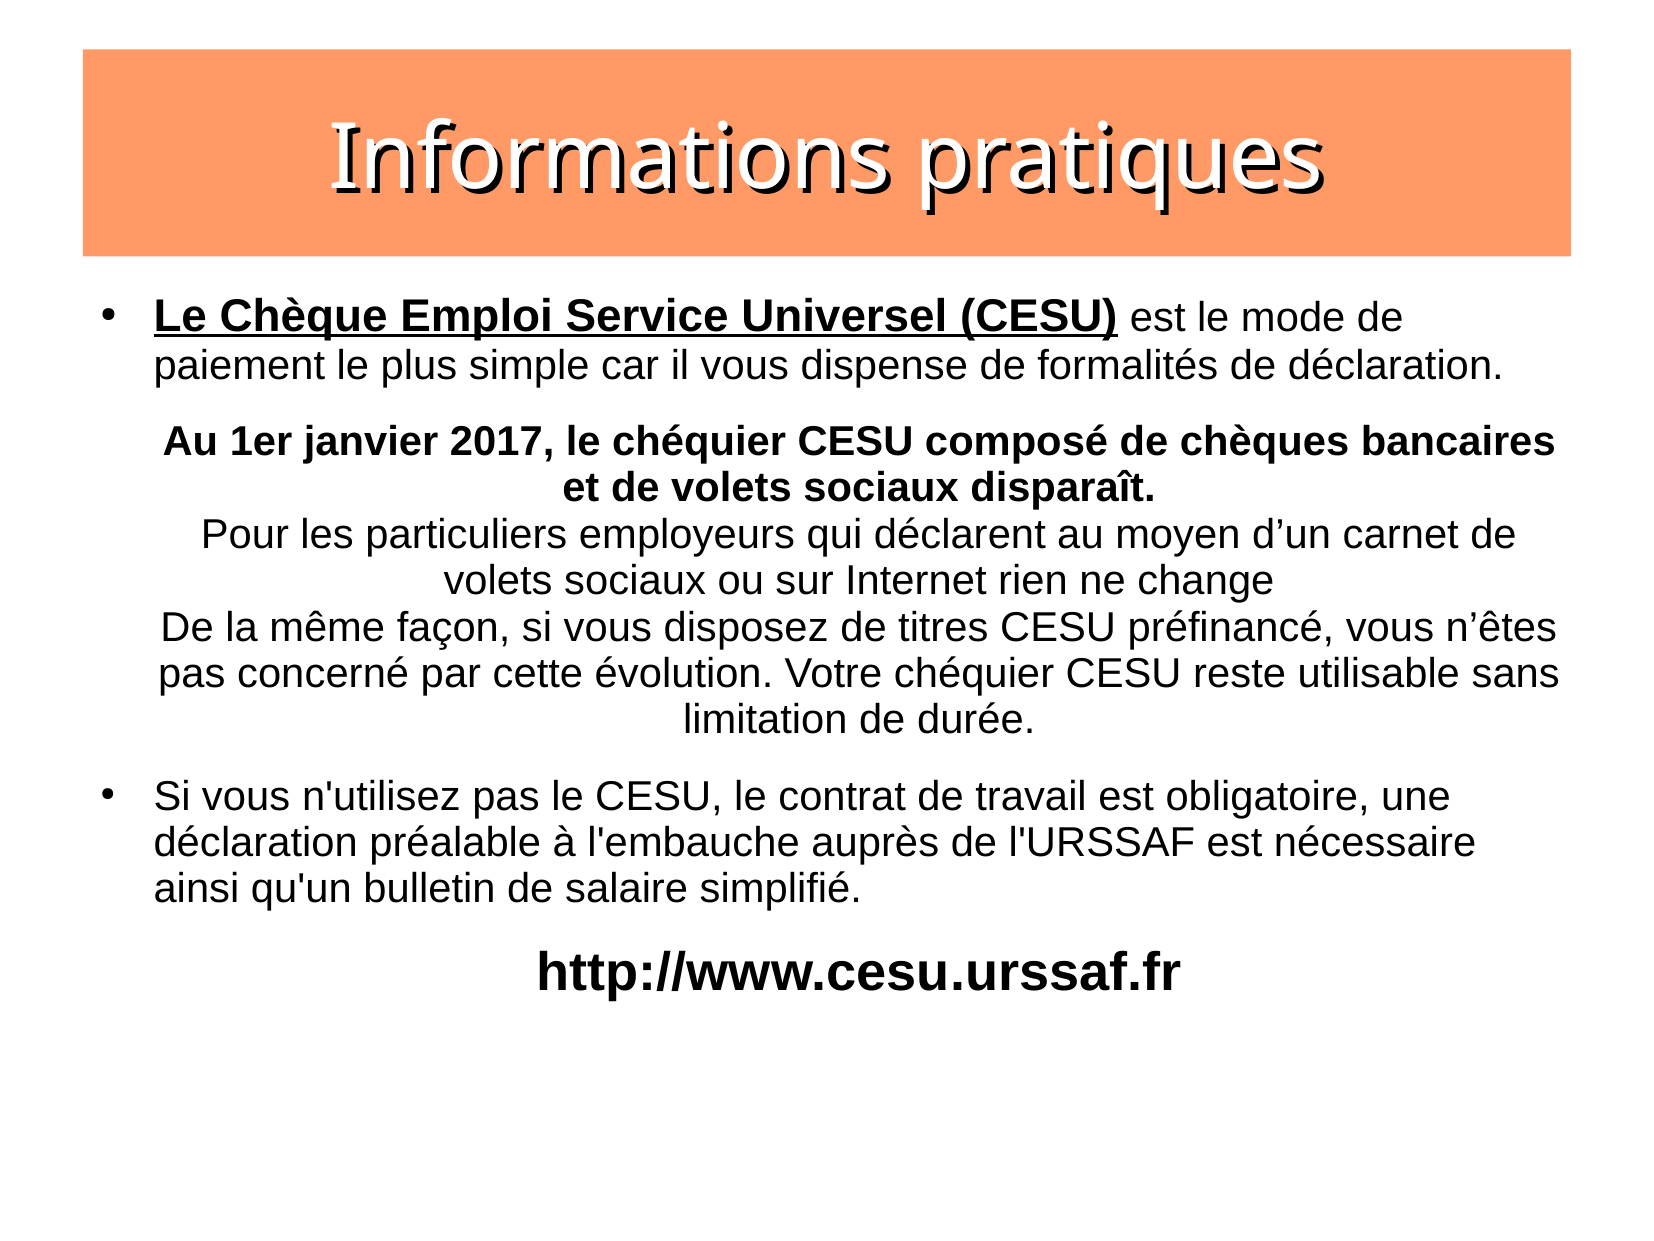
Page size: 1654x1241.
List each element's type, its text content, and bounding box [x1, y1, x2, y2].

list Le Chèque Emploi Service Universel (CESU) est le mode de paiement le plus simple car il vous dispense de formalités de déclaration. Au 1er janvier 2017, le chéquier CESU composé de chèques bancaires et de volets sociaux disparaît. Pour les particuliers employeurs qui déclarent au moyen d’un carnet de volets sociaux ou sur Internet rien ne change De la même façon, si vous disposez de titres CESU préfinancé, vous n’êtes pas concerné par cette évolution. Votre chéquier CESU reste utilisable sans limitation de durée. Si vous n'utilisez pas le CESU, le contrat de travail est obligatoire, une déclaration préalable à l'embauche auprès de l'URSSAF est nécessaire ainsi qu'un bulletin de salaire simplifié. http://www.cesu.urssaf.fr [82, 290, 1565, 1109]
title Informations pratiques [82, 49, 1571, 257]
